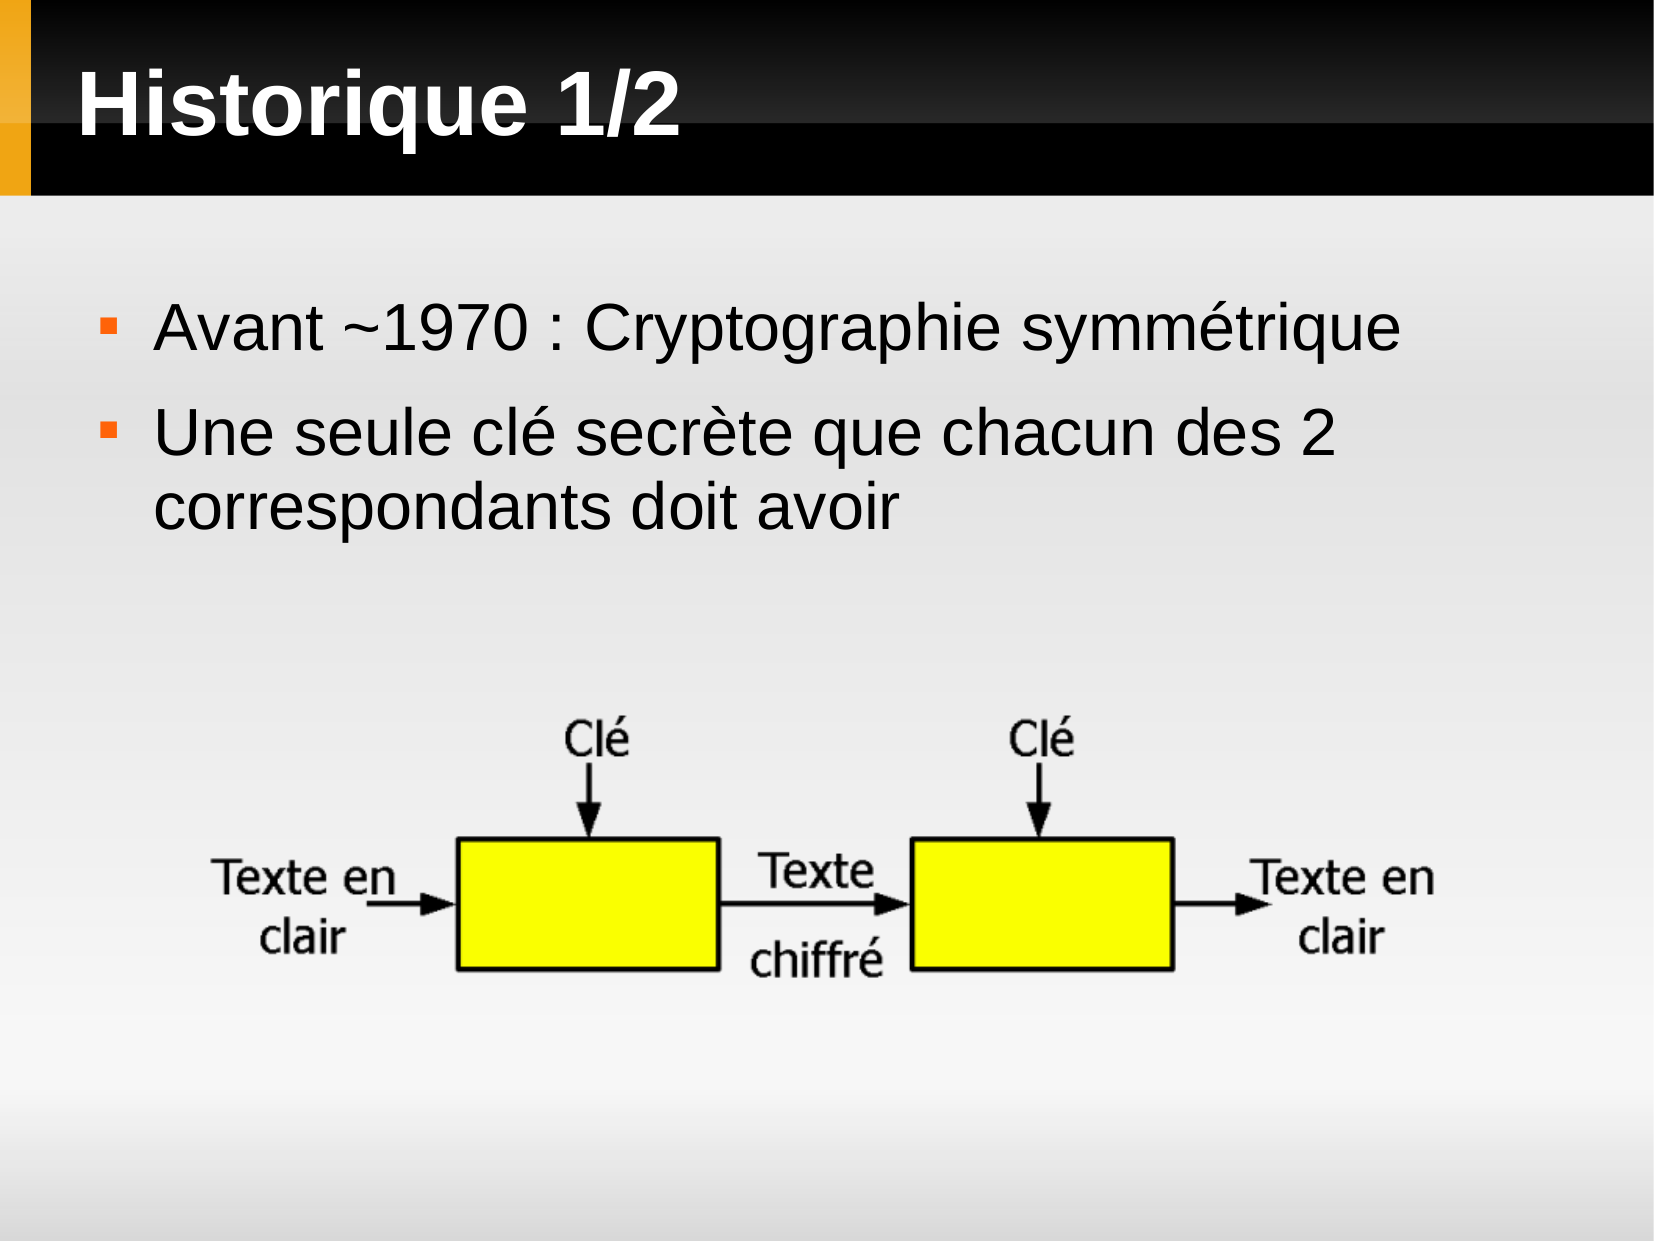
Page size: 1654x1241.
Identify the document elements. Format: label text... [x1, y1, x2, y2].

list Avant ~1970 : Cryptographie symmétrique Une seule clé secrète que chacun des 2 correspondants doit avoir [82, 290, 1571, 545]
picture [0, 0, 1654, 1241]
title Historique 1/2 [76, 7, 1565, 200]
